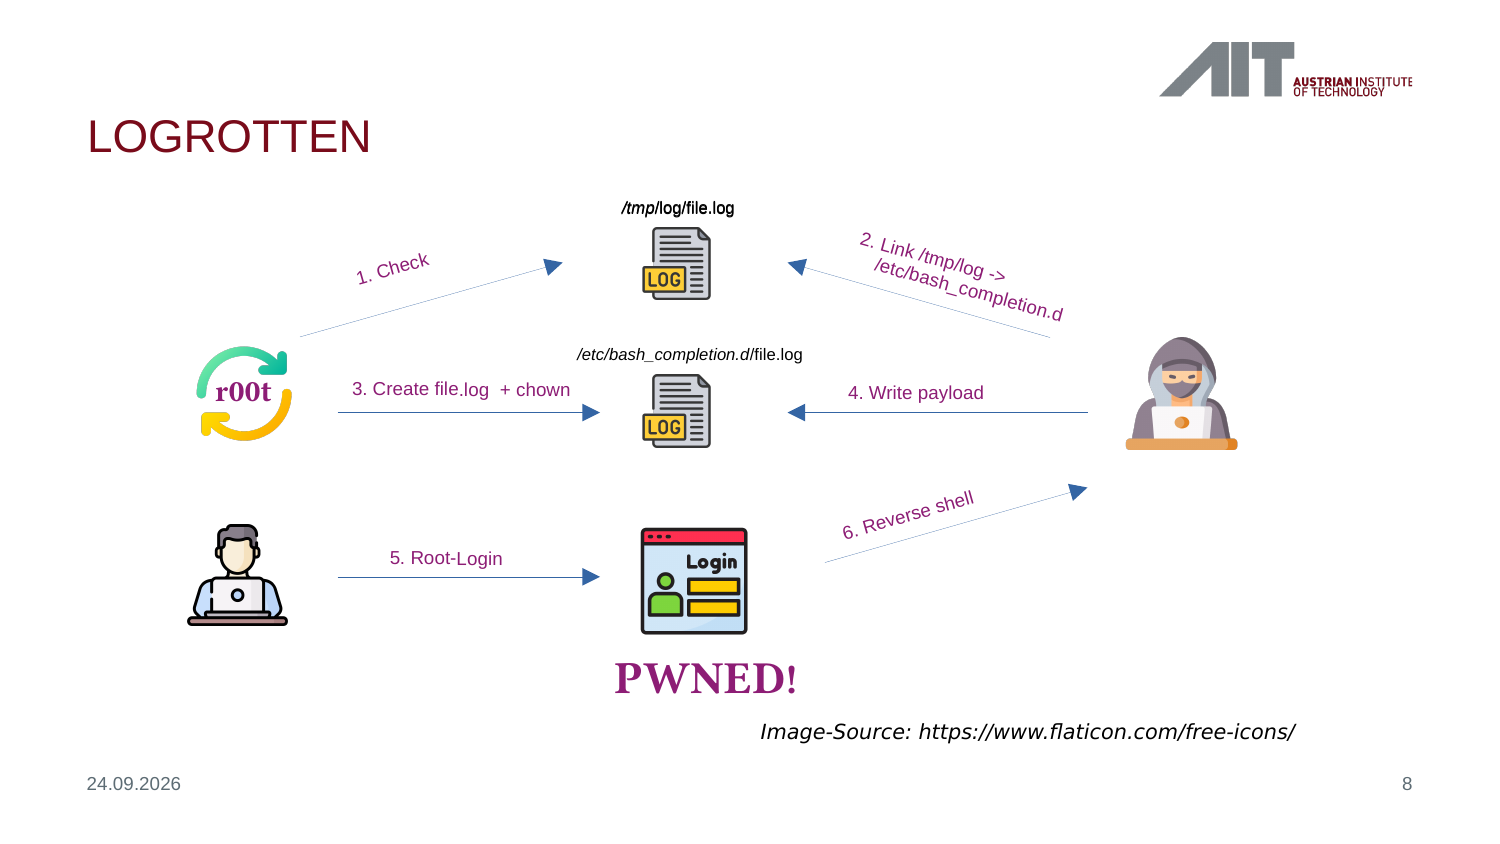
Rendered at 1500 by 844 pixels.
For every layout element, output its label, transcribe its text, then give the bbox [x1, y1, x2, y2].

picture [1125, 337, 1238, 451]
picture [187, 337, 301, 451]
text_box /tmp/log/file.log [607, 191, 751, 226]
text_box 6. Reverse shell [823, 468, 1023, 576]
text_box 1. Check [337, 226, 484, 301]
text_box 2. Link /tmp/log -> /etc/bash_completion.d [836, 217, 1088, 338]
picture [640, 374, 713, 448]
text_box Image-Source: https://www.flaticon.com/free-icons/ [675, 712, 1463, 755]
picture [640, 227, 713, 301]
text_box /etc/bash_completion.d/file.log [562, 337, 818, 372]
text_box r00t [200, 366, 301, 418]
slide_number 18.11.2022 [86, 771, 400, 800]
picture [637, 524, 751, 638]
text_box 5. Root-Login [375, 540, 555, 577]
title LOGROTTEN [86, 43, 1117, 162]
text_box PWNED! [600, 645, 826, 713]
slide_number <number> [1113, 772, 1413, 800]
text_box 4. Write payload [833, 375, 1013, 413]
text_box 3. Create file.log + chown [337, 371, 592, 408]
picture [187, 524, 288, 626]
